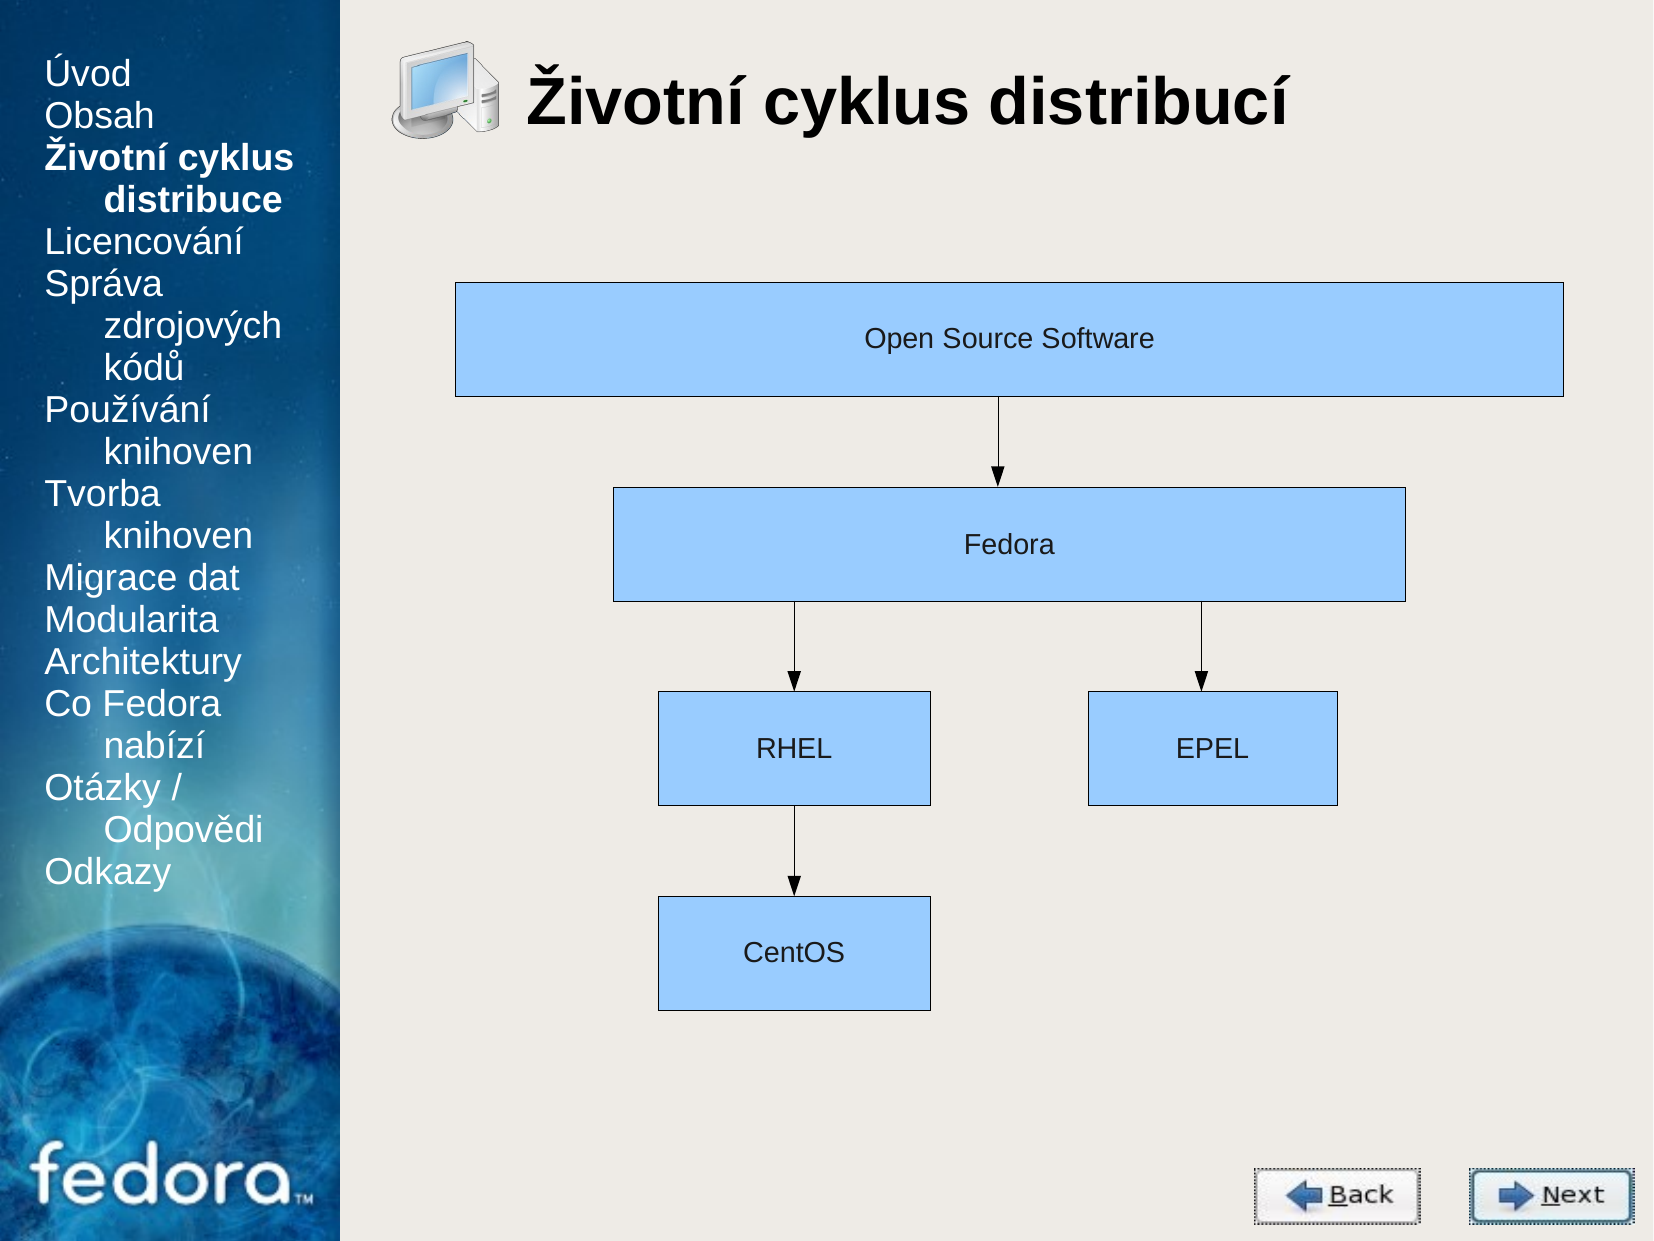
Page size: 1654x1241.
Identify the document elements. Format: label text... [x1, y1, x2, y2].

text_box Úvod Obsah Životní cyklus distribuce Licencování Správa zdrojových kódů Používání knihoven Tvorba knihoven Migrace dat Modularita Architektury Co Fedora nabízí Otázky / Odpovědi Odkazy [29, 45, 327, 901]
chart [169, 154, 1654, 1144]
picture [0, 0, 1654, 1241]
text_box Životní cyklus distribucí [511, 56, 1316, 147]
